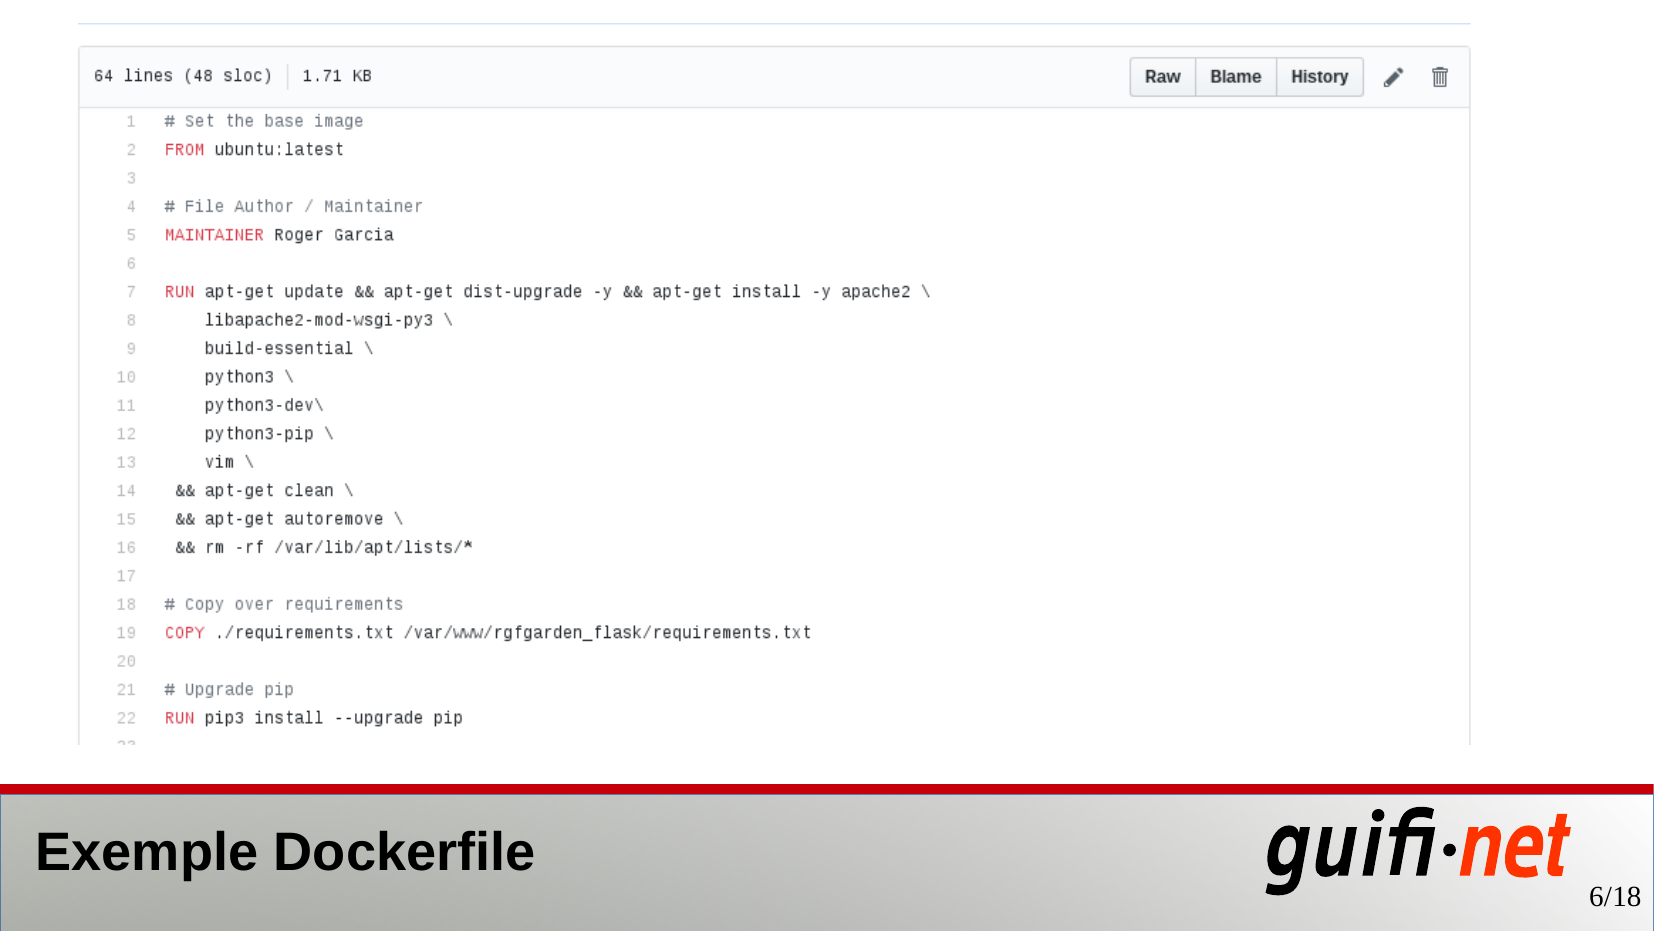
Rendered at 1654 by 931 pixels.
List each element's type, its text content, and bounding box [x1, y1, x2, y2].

title Exemple Dockerfile [35, 804, 1182, 898]
picture [70, 23, 1485, 745]
